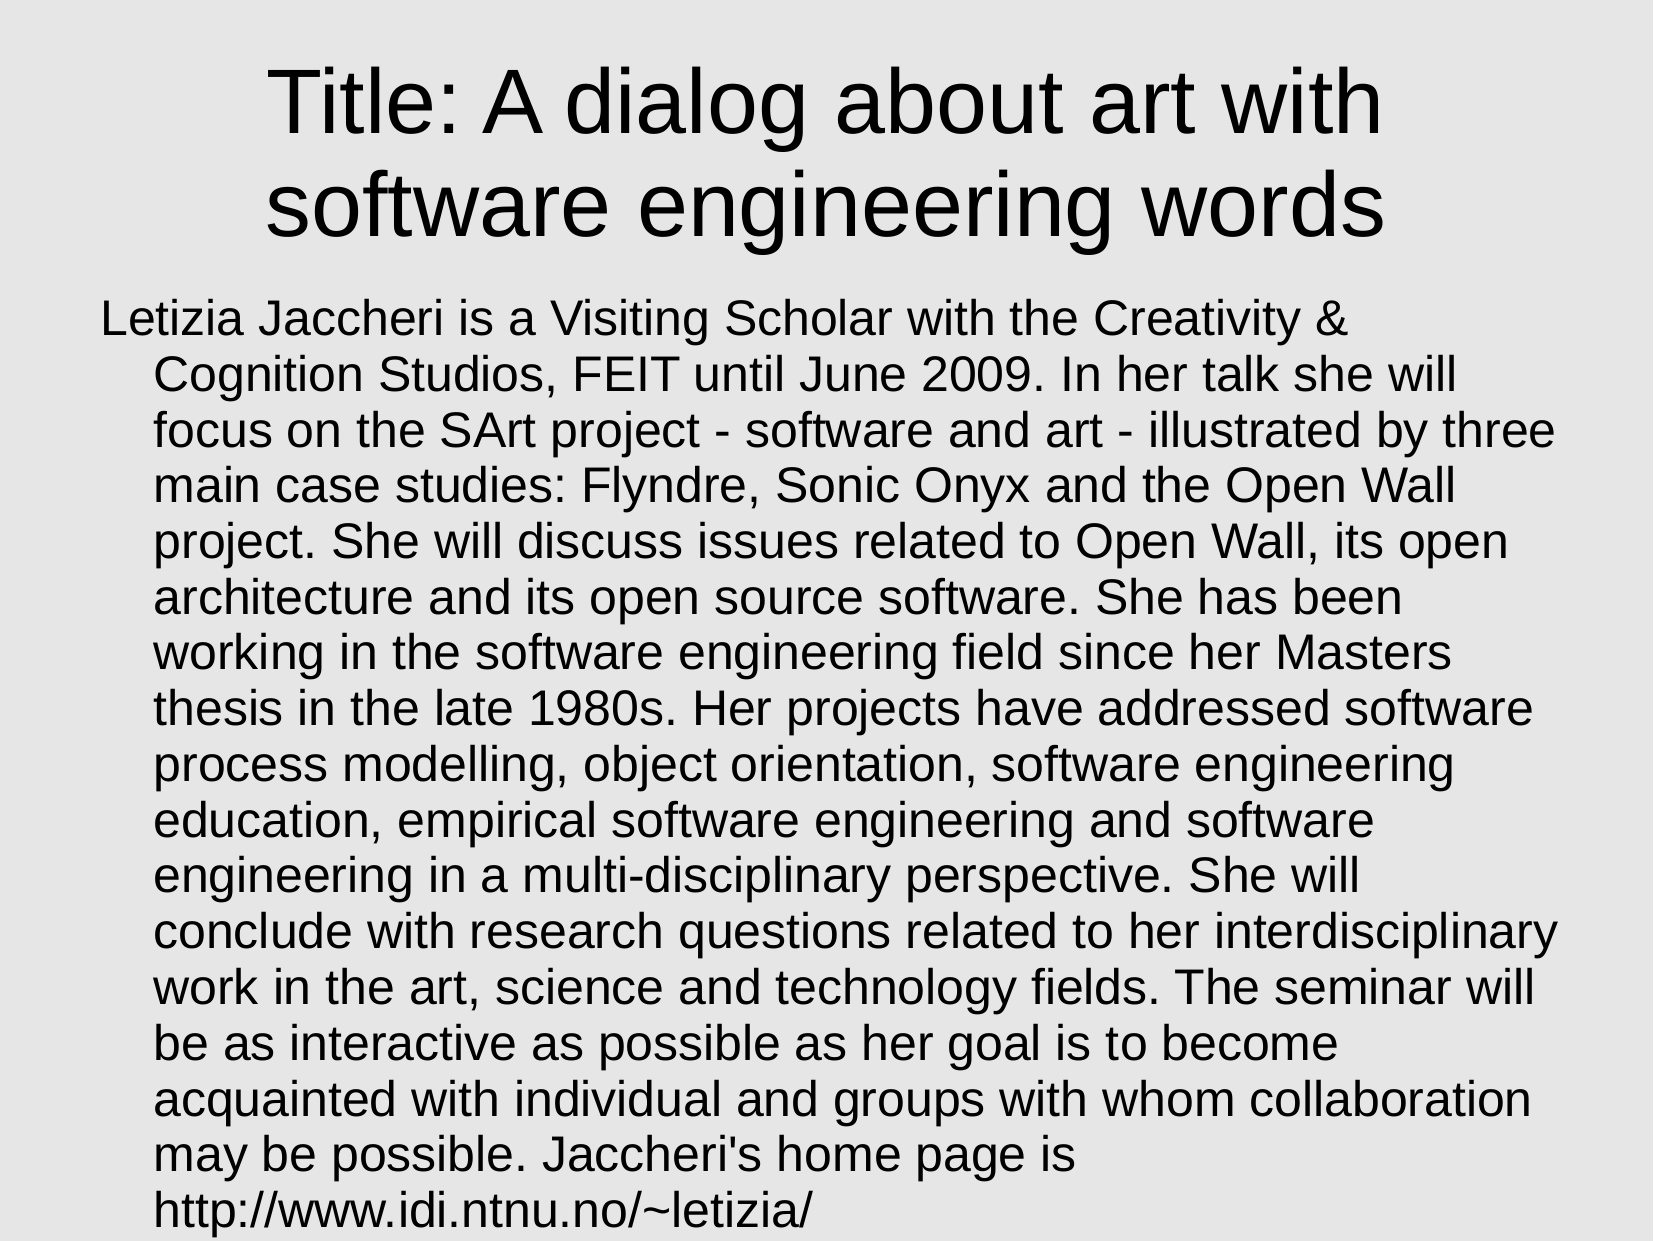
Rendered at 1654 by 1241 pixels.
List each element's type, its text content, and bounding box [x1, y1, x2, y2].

list Letizia Jaccheri is a Visiting Scholar with the Creativity & Cognition Studios, FEIT until June 2009. In her talk she will focus on the SArt project - software and art - illustrated by three main case studies: Flyndre, Sonic Onyx and the Open Wall project. She will discuss issues related to Open Wall, its open architecture and its open source software. She has been working in the software engineering field since her Masters thesis in the late 1980s. Her projects have addressed software process modelling, object orientation, software engineering education, empirical software engineering and software engineering in a multi-disciplinary perspective. She will conclude with research questions related to her interdisciplinary work in the art, science and technology fields. The seminar will be as interactive as possible as her goal is to become acquainted with individual and groups with whom collaboration may be possible. Jaccheri's home page is http://www.idi.ntnu.no/~letizia/ [82, 290, 1571, 1239]
title Title: A dialog about art with software engineering words [82, 49, 1571, 257]
